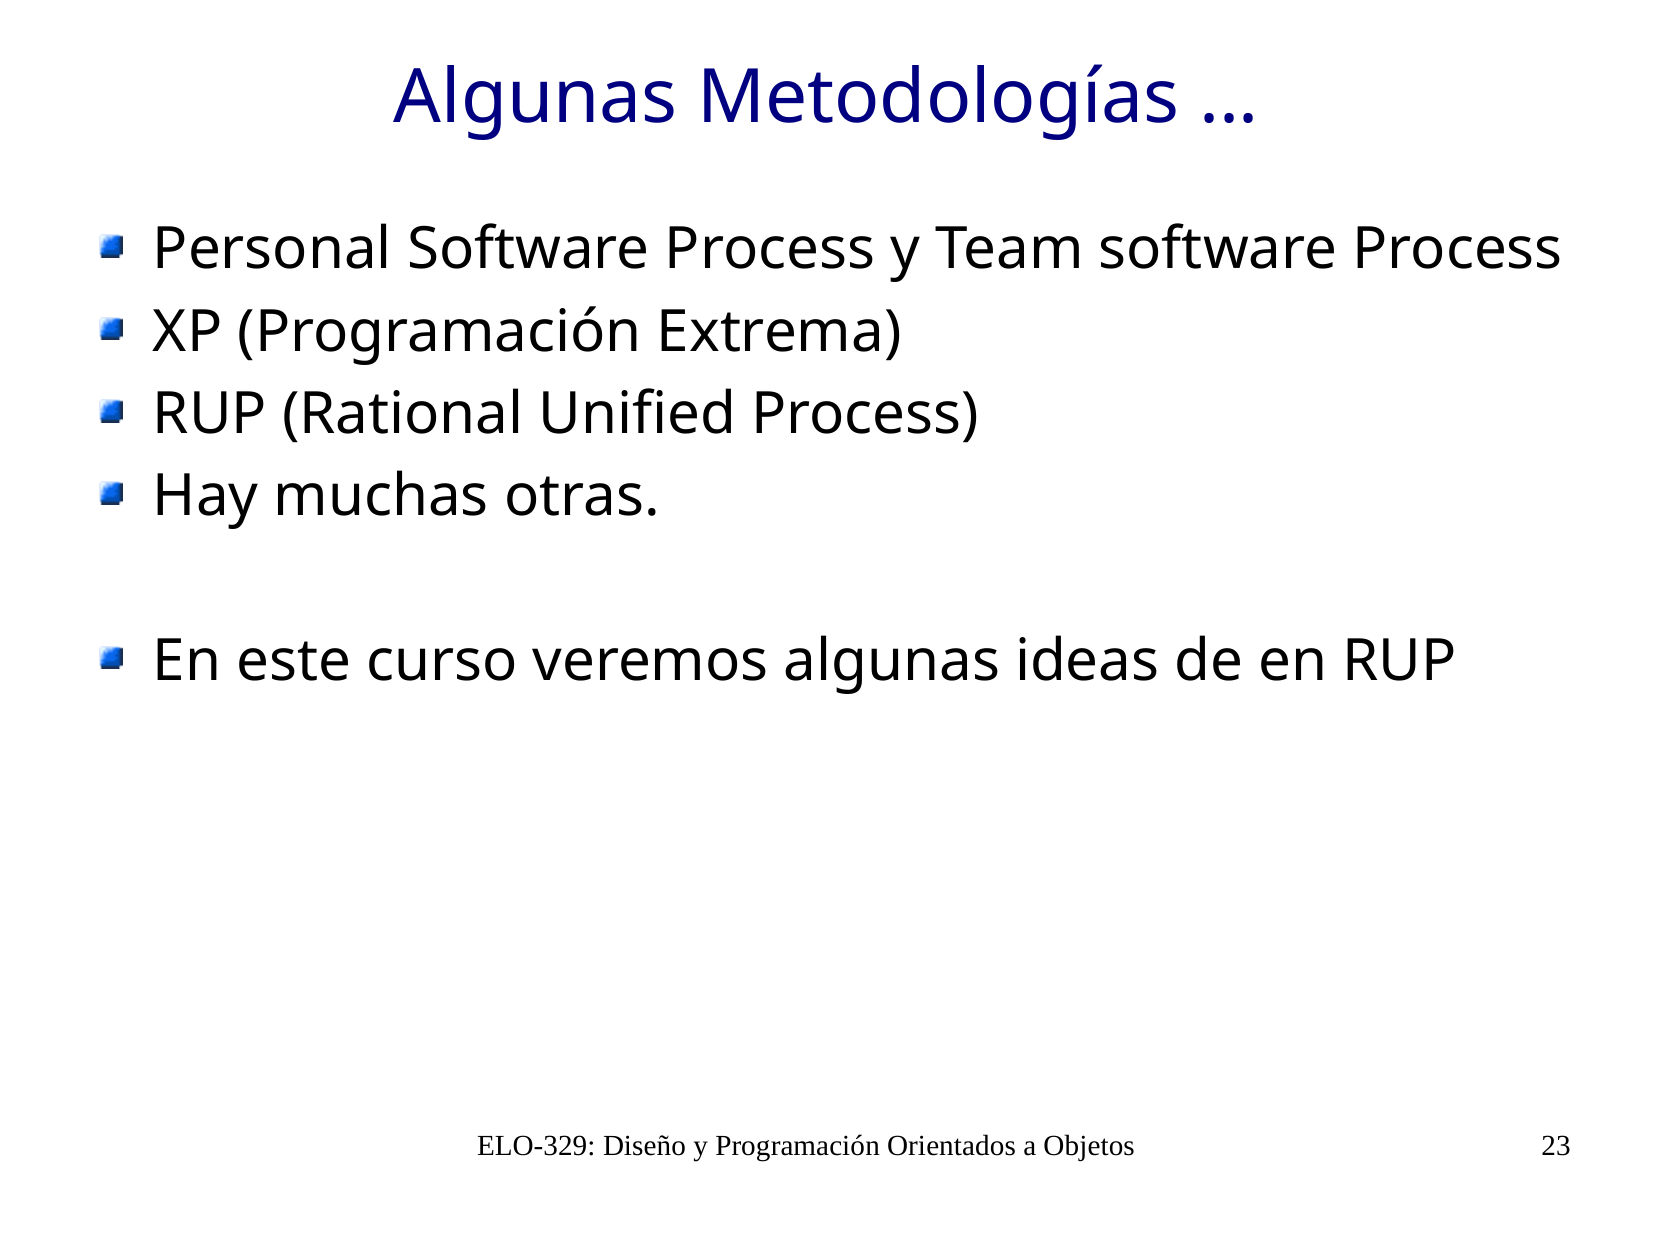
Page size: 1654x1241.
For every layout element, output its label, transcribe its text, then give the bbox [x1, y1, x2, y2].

title Algunas Metodologías ... [82, 45, 1571, 143]
list Personal Software Process y Team software Process XP (Programación Extrema)‏ RUP (Rational Unified Process)‏ Hay muchas otras. En este curso veremos algunas ideas de en RUP [81, 206, 1571, 988]
